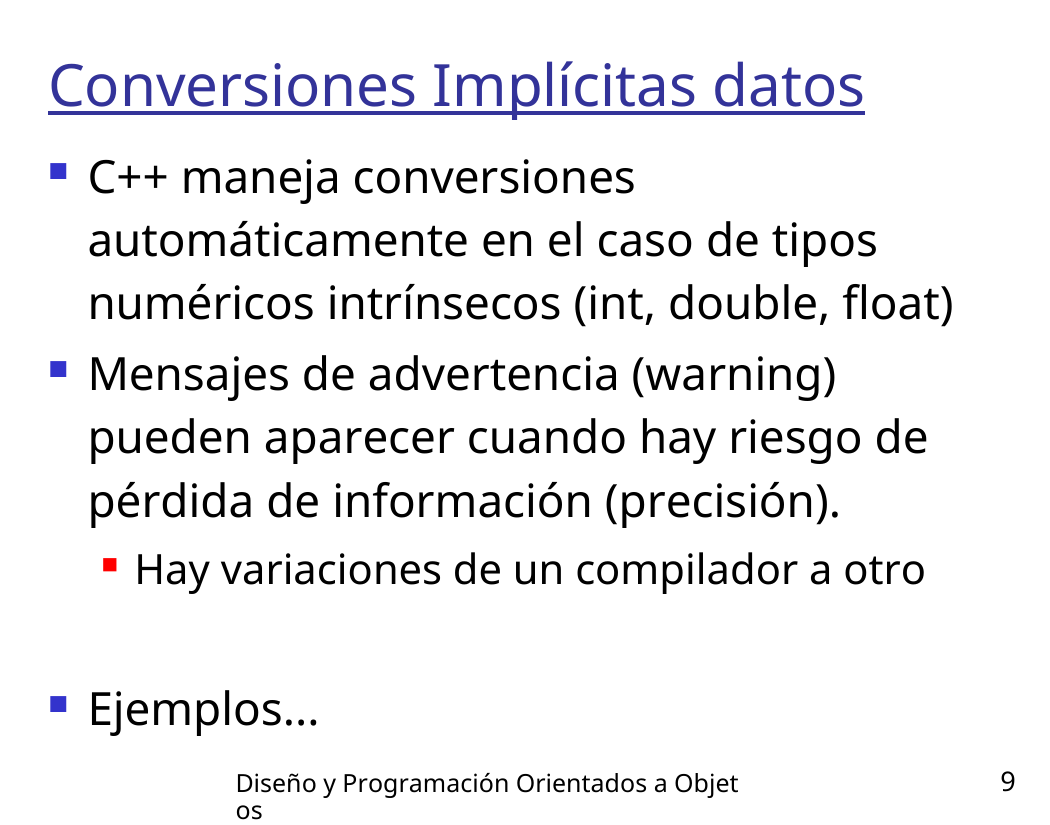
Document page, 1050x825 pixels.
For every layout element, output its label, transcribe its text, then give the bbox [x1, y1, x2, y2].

title Conversiones Implícitas datos [37, 19, 1026, 129]
list C++ maneja conversiones automáticamente en el caso de tipos numéricos intrínsecos (int, double, float)‏ Mensajes de advertencia (warning) pueden aparecer cuando hay riesgo de pérdida de información (precisión). Hay variaciones de un compilador a otro Ejemplos... [37, 138, 1023, 751]
